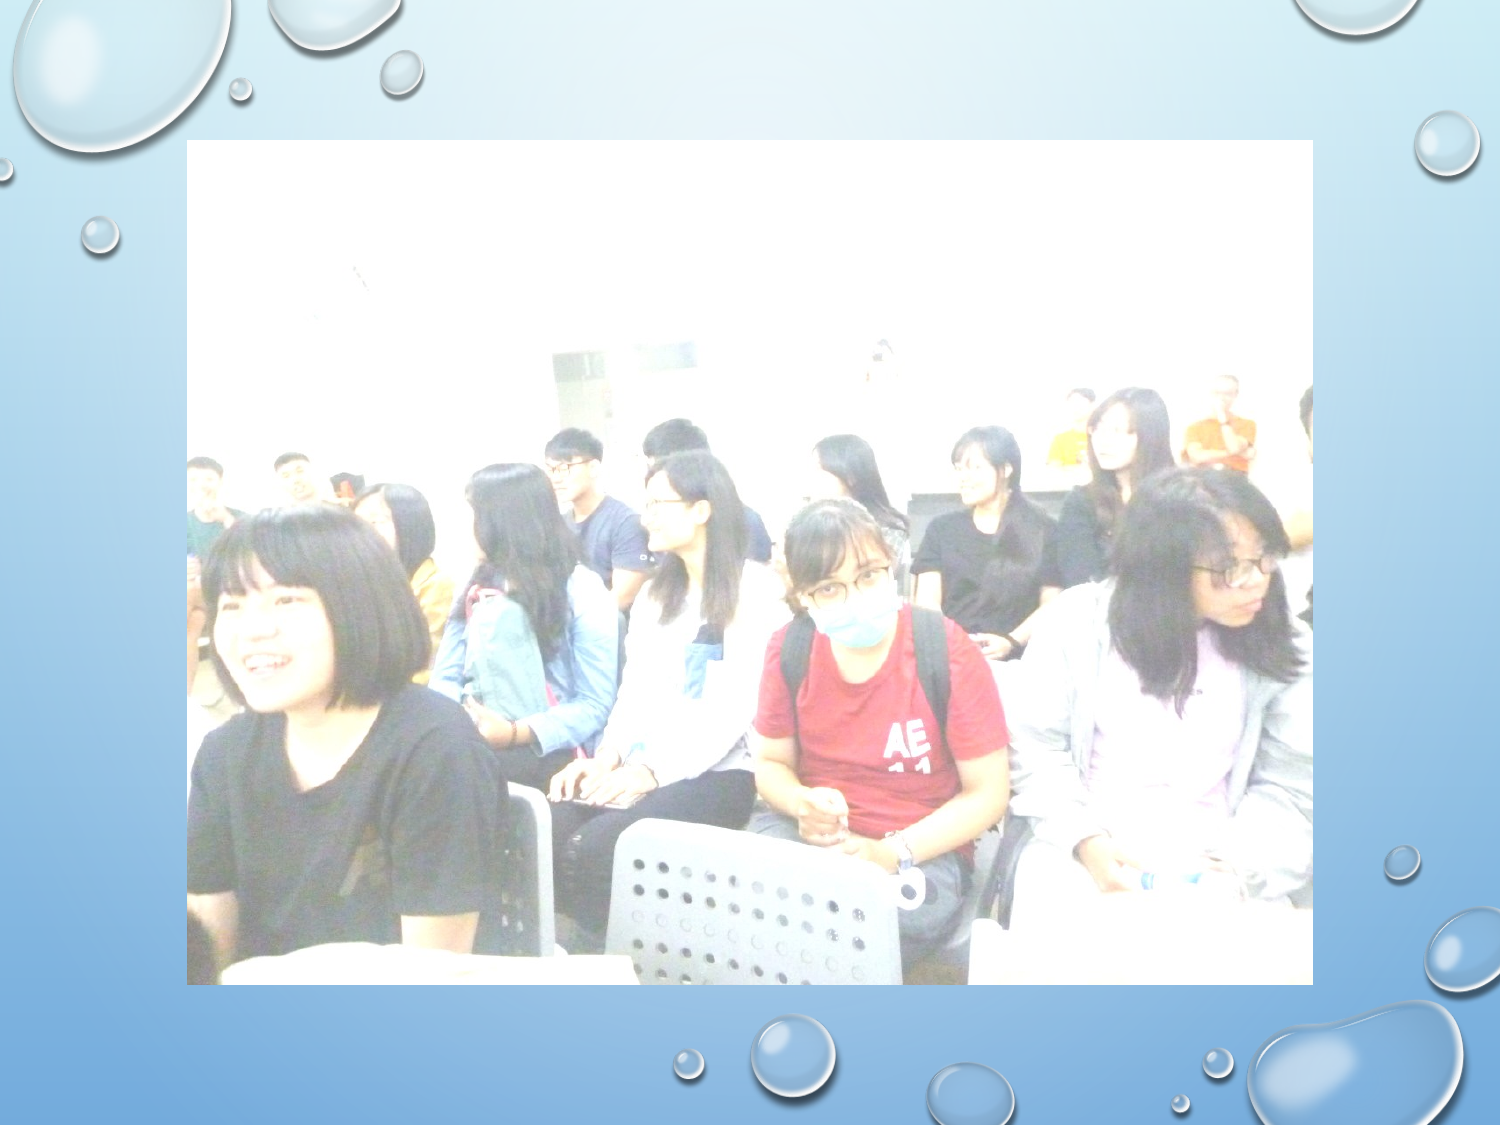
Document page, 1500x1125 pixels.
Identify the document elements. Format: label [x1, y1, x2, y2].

picture [187, 140, 1313, 985]
